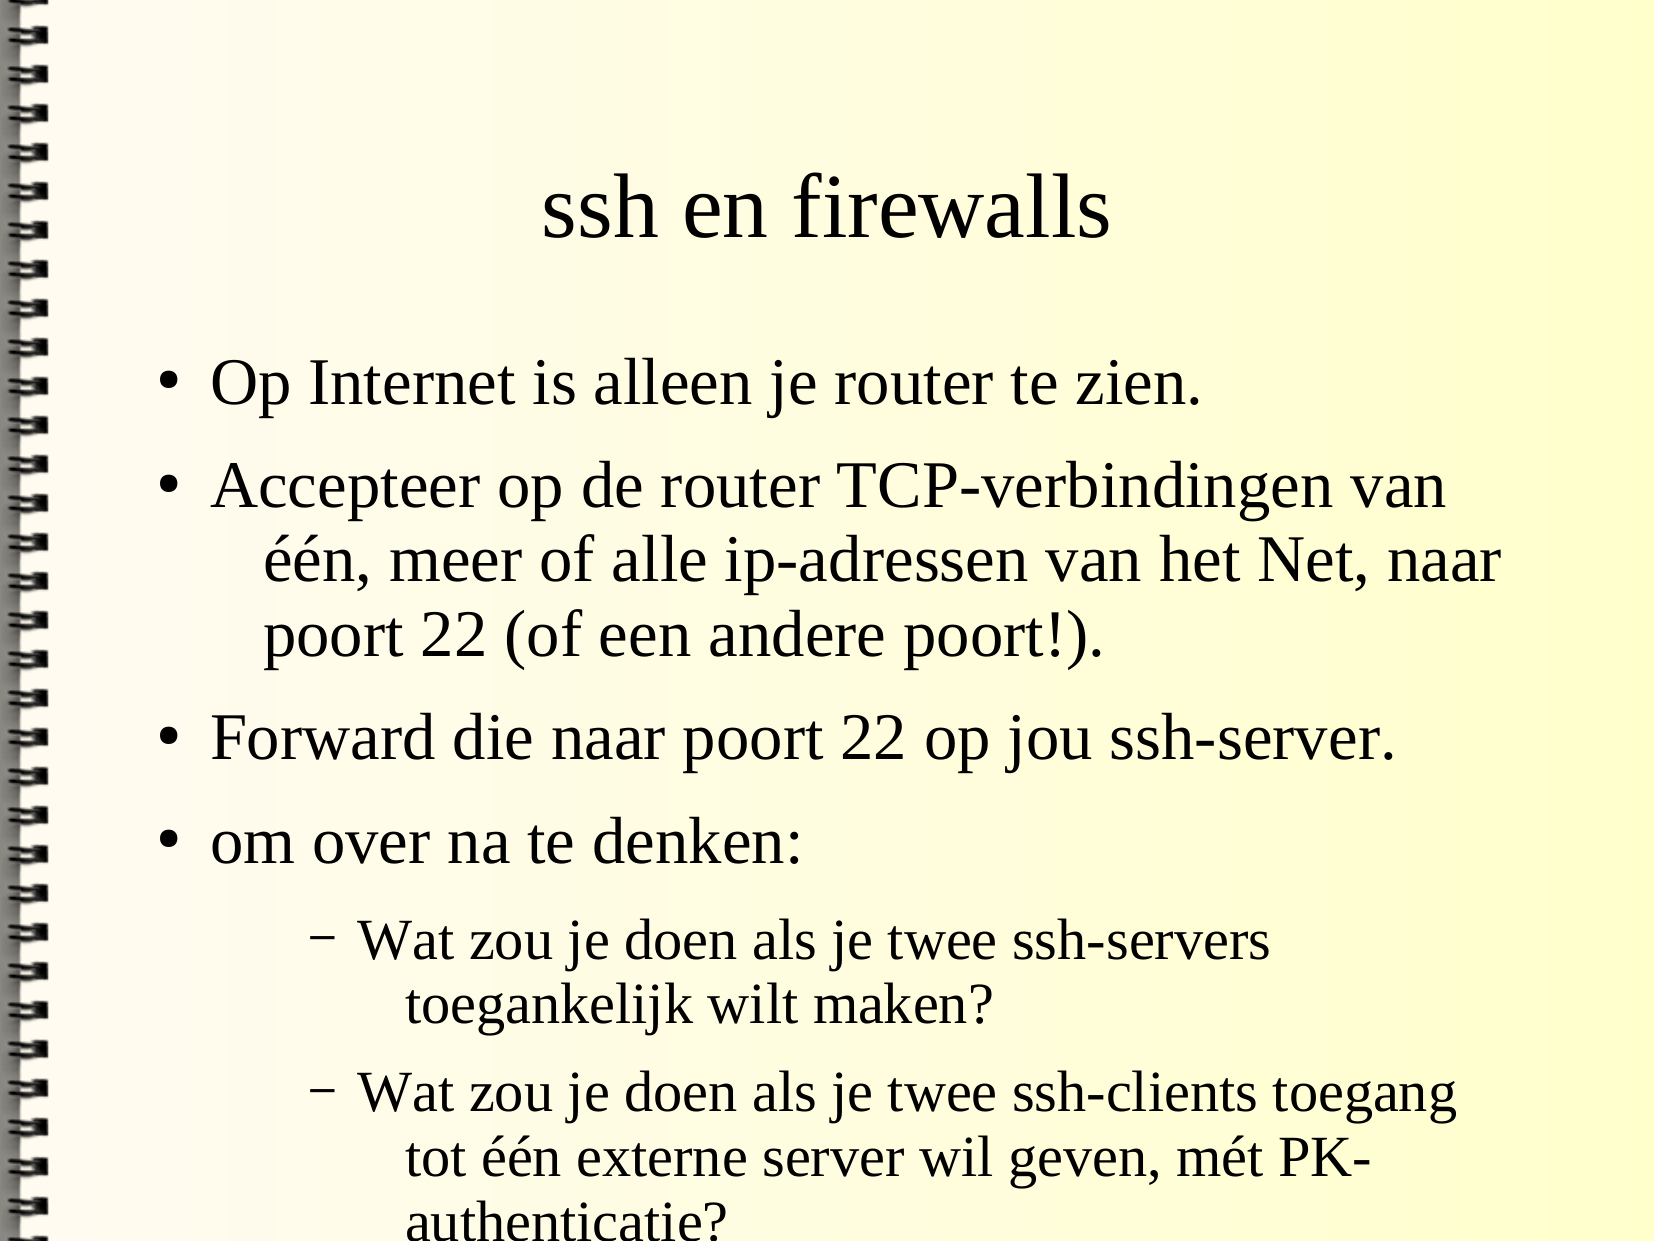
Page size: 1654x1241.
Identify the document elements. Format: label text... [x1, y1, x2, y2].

picture [0, 0, 410, 1241]
list Op Internet is alleen je router te zien. Accepteer op de router TCP-verbindingen van één, meer of alle ip-adressen van het Net, naar poort 22 (of een andere poort!). Forward die naar poort 22 op jou ssh-server. om over na te denken: Wat zou je doen als je twee ssh-servers toegankelijk wilt maken? Wat zou je doen als je twee ssh-clients toegang tot één externe server wil geven, mét PK-authenticatie? [121, 344, 1534, 1190]
title ssh en firewalls [121, 102, 1534, 311]
